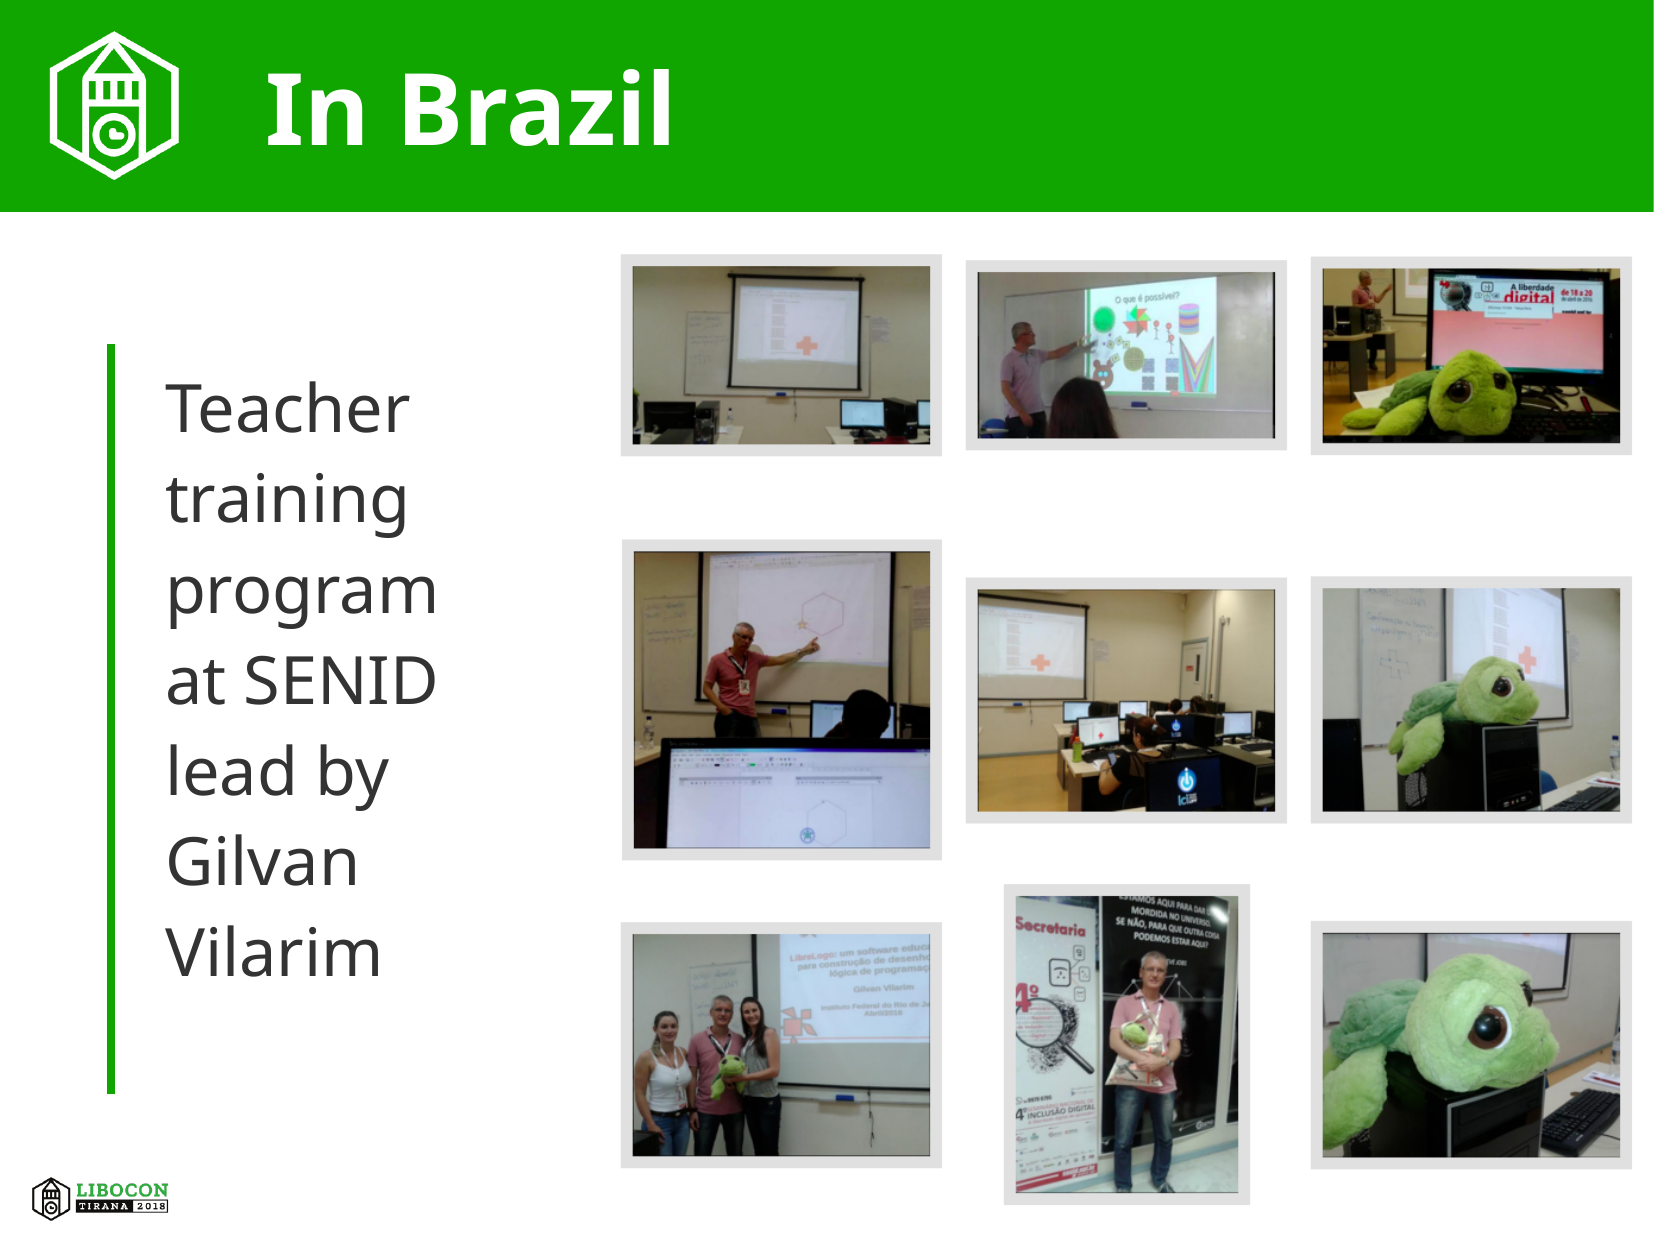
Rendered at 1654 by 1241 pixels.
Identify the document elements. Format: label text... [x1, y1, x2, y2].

title In Brazil [265, 3, 1366, 211]
picture [0, 0, 1654, 1241]
list Teacher training program at SENID lead by Gilvan Vilarim [165, 360, 609, 1081]
